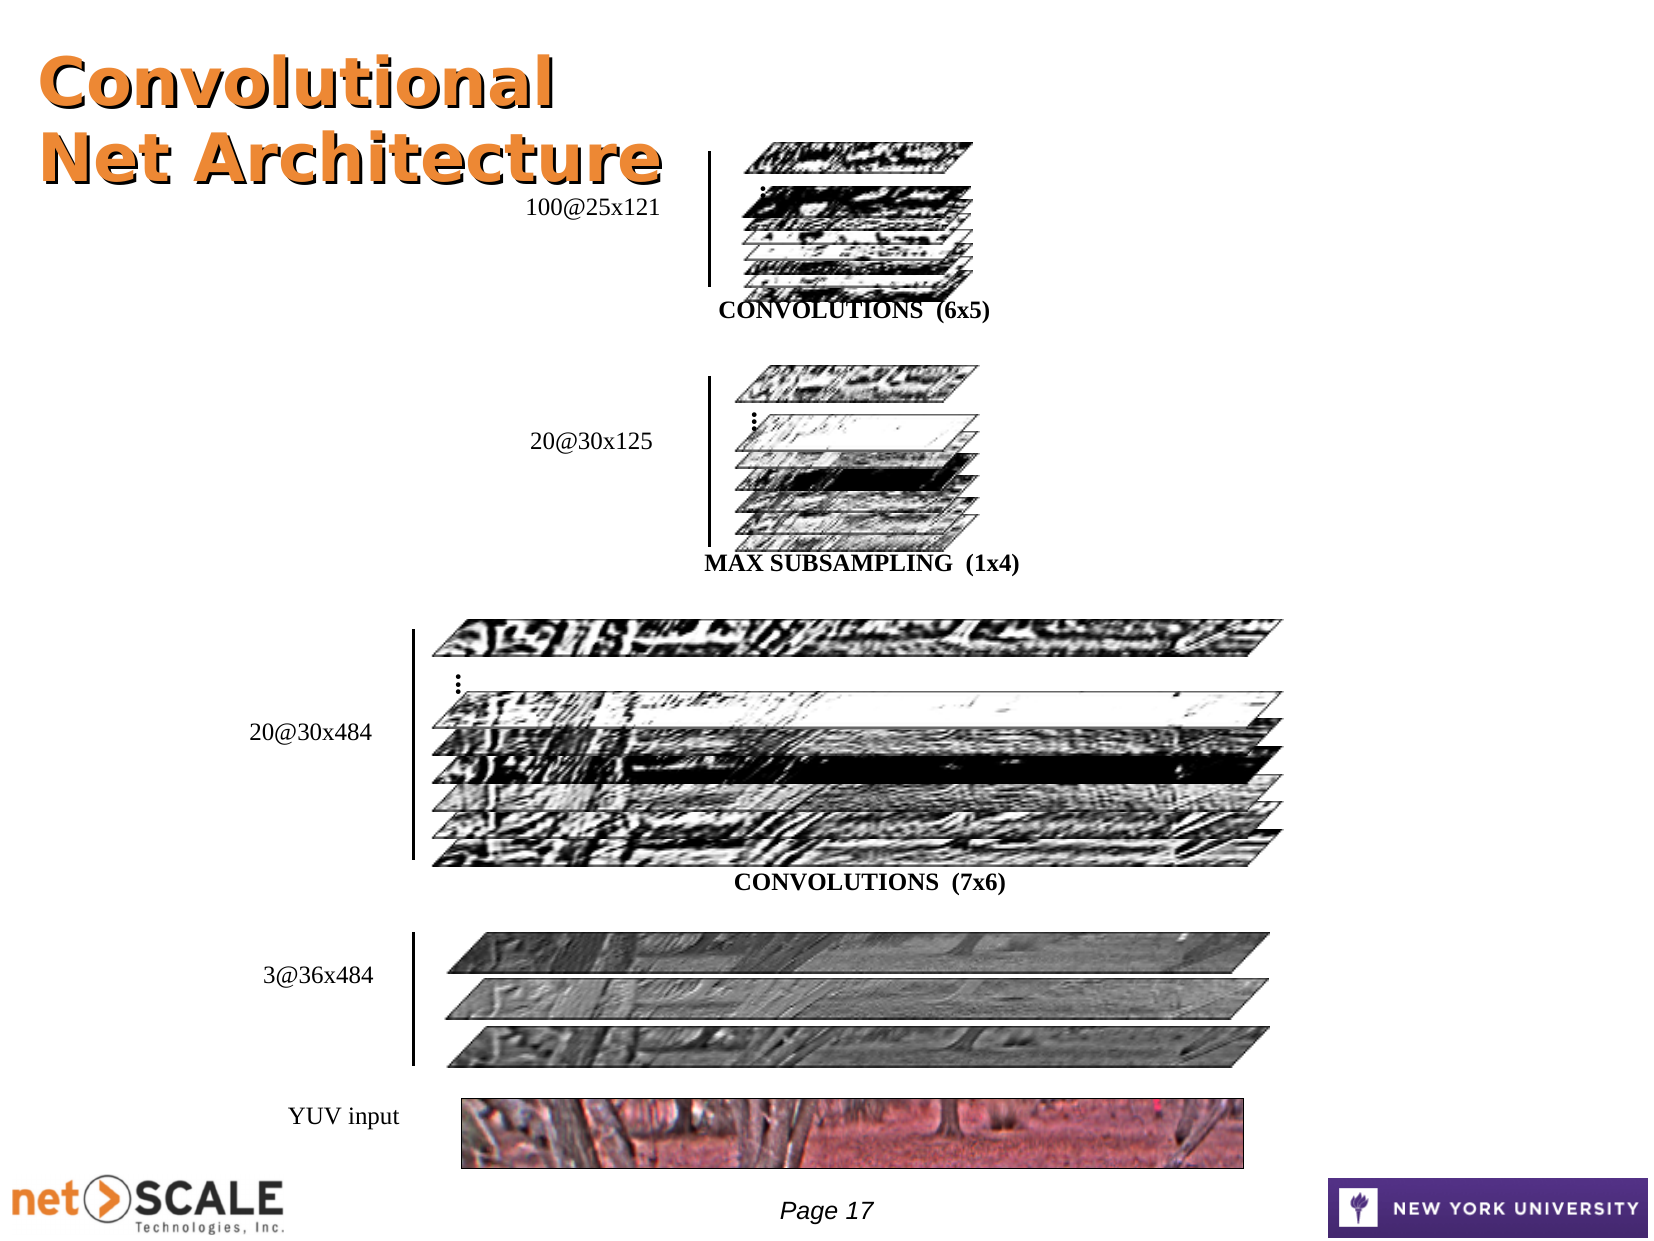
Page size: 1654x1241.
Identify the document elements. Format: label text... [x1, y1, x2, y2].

text_box MAX SUBSAMPLING (1x4) [564, 549, 1161, 610]
picture [787, 142, 973, 174]
picture [12, 1174, 284, 1235]
text_box 100@25x121 [473, 193, 708, 249]
picture [779, 365, 980, 403]
text_box YUV input [234, 1102, 454, 1158]
picture [445, 932, 1270, 974]
picture [734, 414, 980, 549]
picture [443, 978, 1269, 1020]
picture [445, 1026, 1270, 1068]
text_box 20@30x484 [200, 718, 412, 774]
text_box 3@36x484 [415, 961, 421, 1018]
text_box CONVOLUTIONS (7x6) [571, 867, 1169, 928]
title Convolutional Net Architecture [37, 37, 1540, 203]
picture [431, 691, 1284, 867]
picture [742, 186, 973, 296]
text_box 20@30x484 [415, 718, 422, 774]
picture [483, 619, 1284, 657]
picture [461, 1098, 1244, 1169]
text_box ... [720, 344, 779, 501]
picture [1328, 1178, 1648, 1238]
text_box 20@30x125 [481, 427, 702, 483]
text_box 3@36x484 [215, 961, 412, 1018]
text_box ... [728, 118, 787, 275]
text_box ... [424, 606, 483, 763]
text_box CONVOLUTIONS (6x5) [556, 296, 1153, 357]
